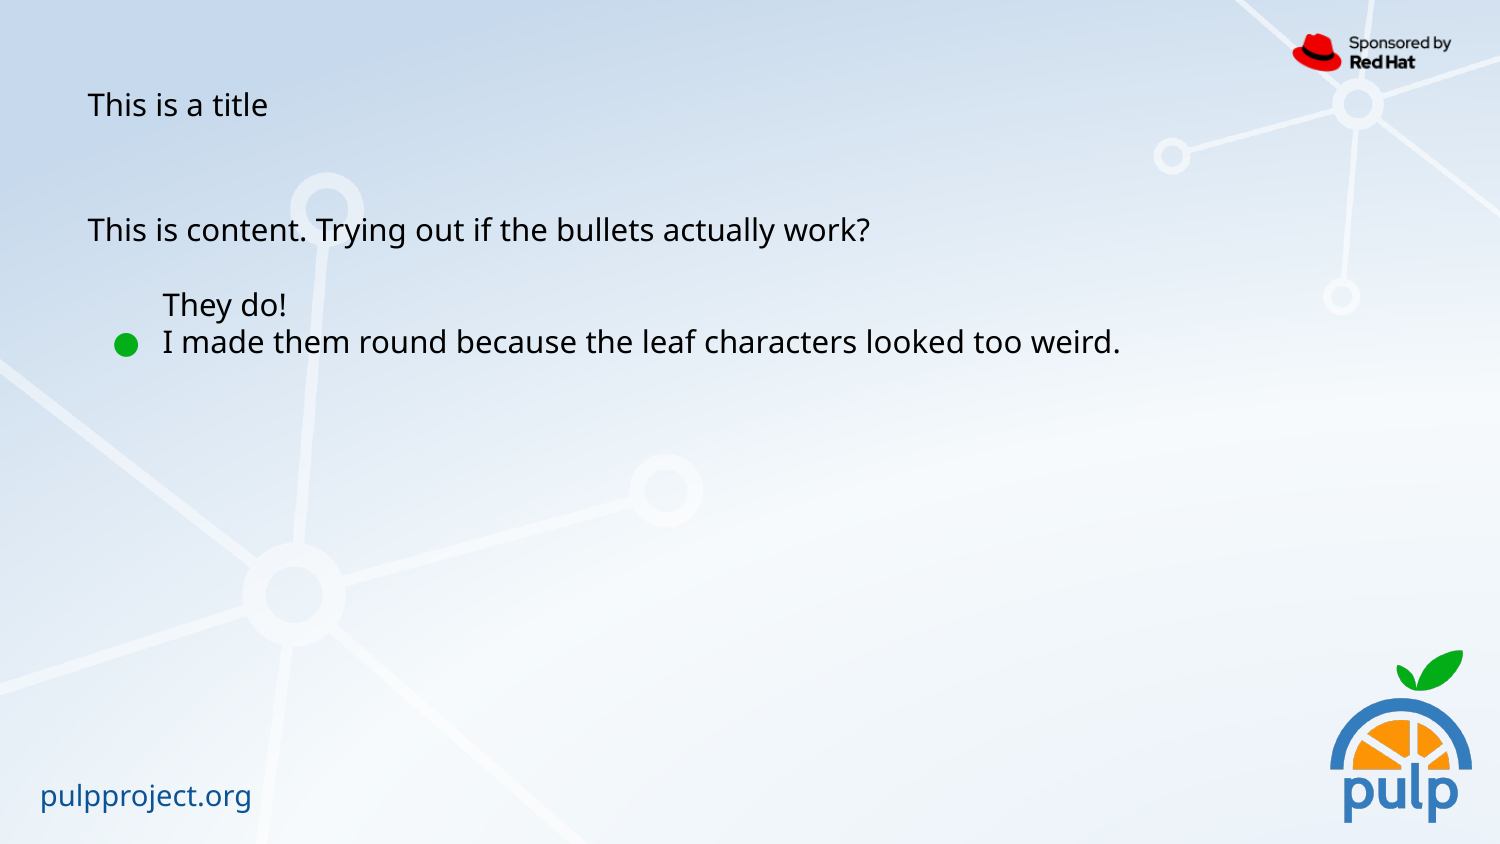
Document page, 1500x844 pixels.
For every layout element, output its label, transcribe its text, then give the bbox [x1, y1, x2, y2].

list This is content. Trying out if the bullets actually work? They do! I made them round because the leaf characters looked too weird. [74, 197, 1395, 687]
title This is a title [74, 33, 1425, 175]
picture [0, 0, 1500, 844]
